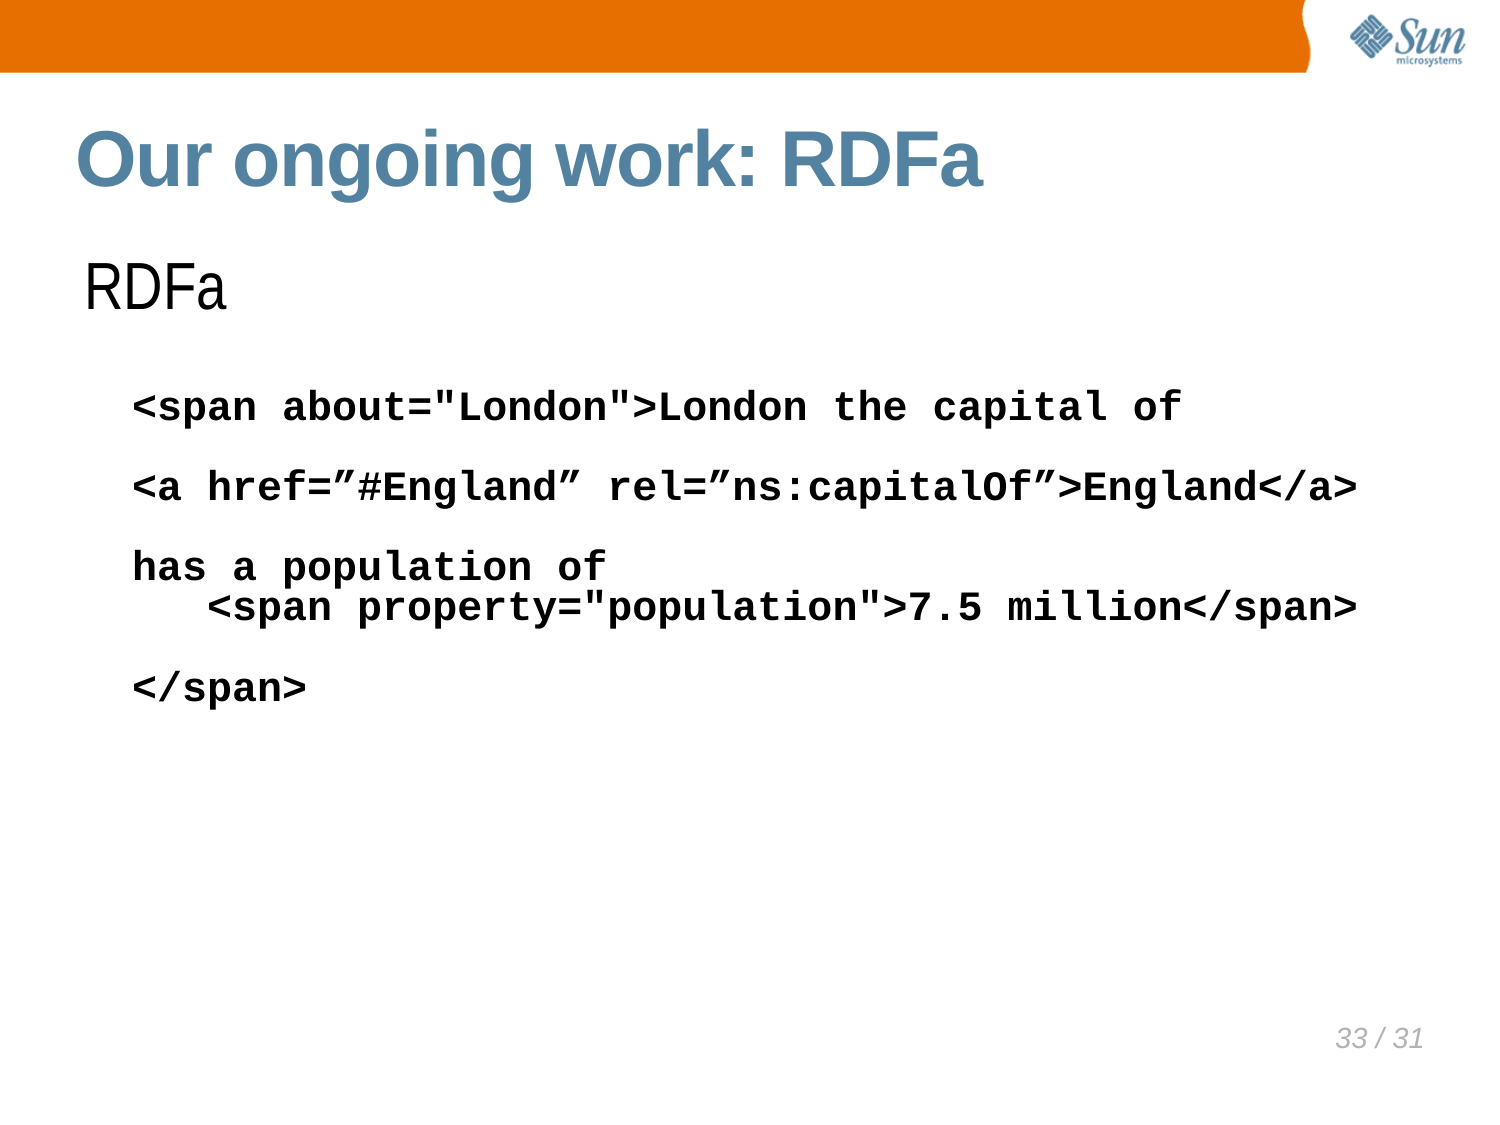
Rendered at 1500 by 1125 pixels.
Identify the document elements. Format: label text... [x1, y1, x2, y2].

picture [0, 0, 1500, 75]
title Our ongoing work: RDFa [75, 122, 1438, 228]
list RDFa <span about="London">London the capital of <a href=”#England” rel=”ns:capitalOf”>England</a> has a population of <span property="population">7.5 million</span> </span> [64, 257, 1402, 1017]
